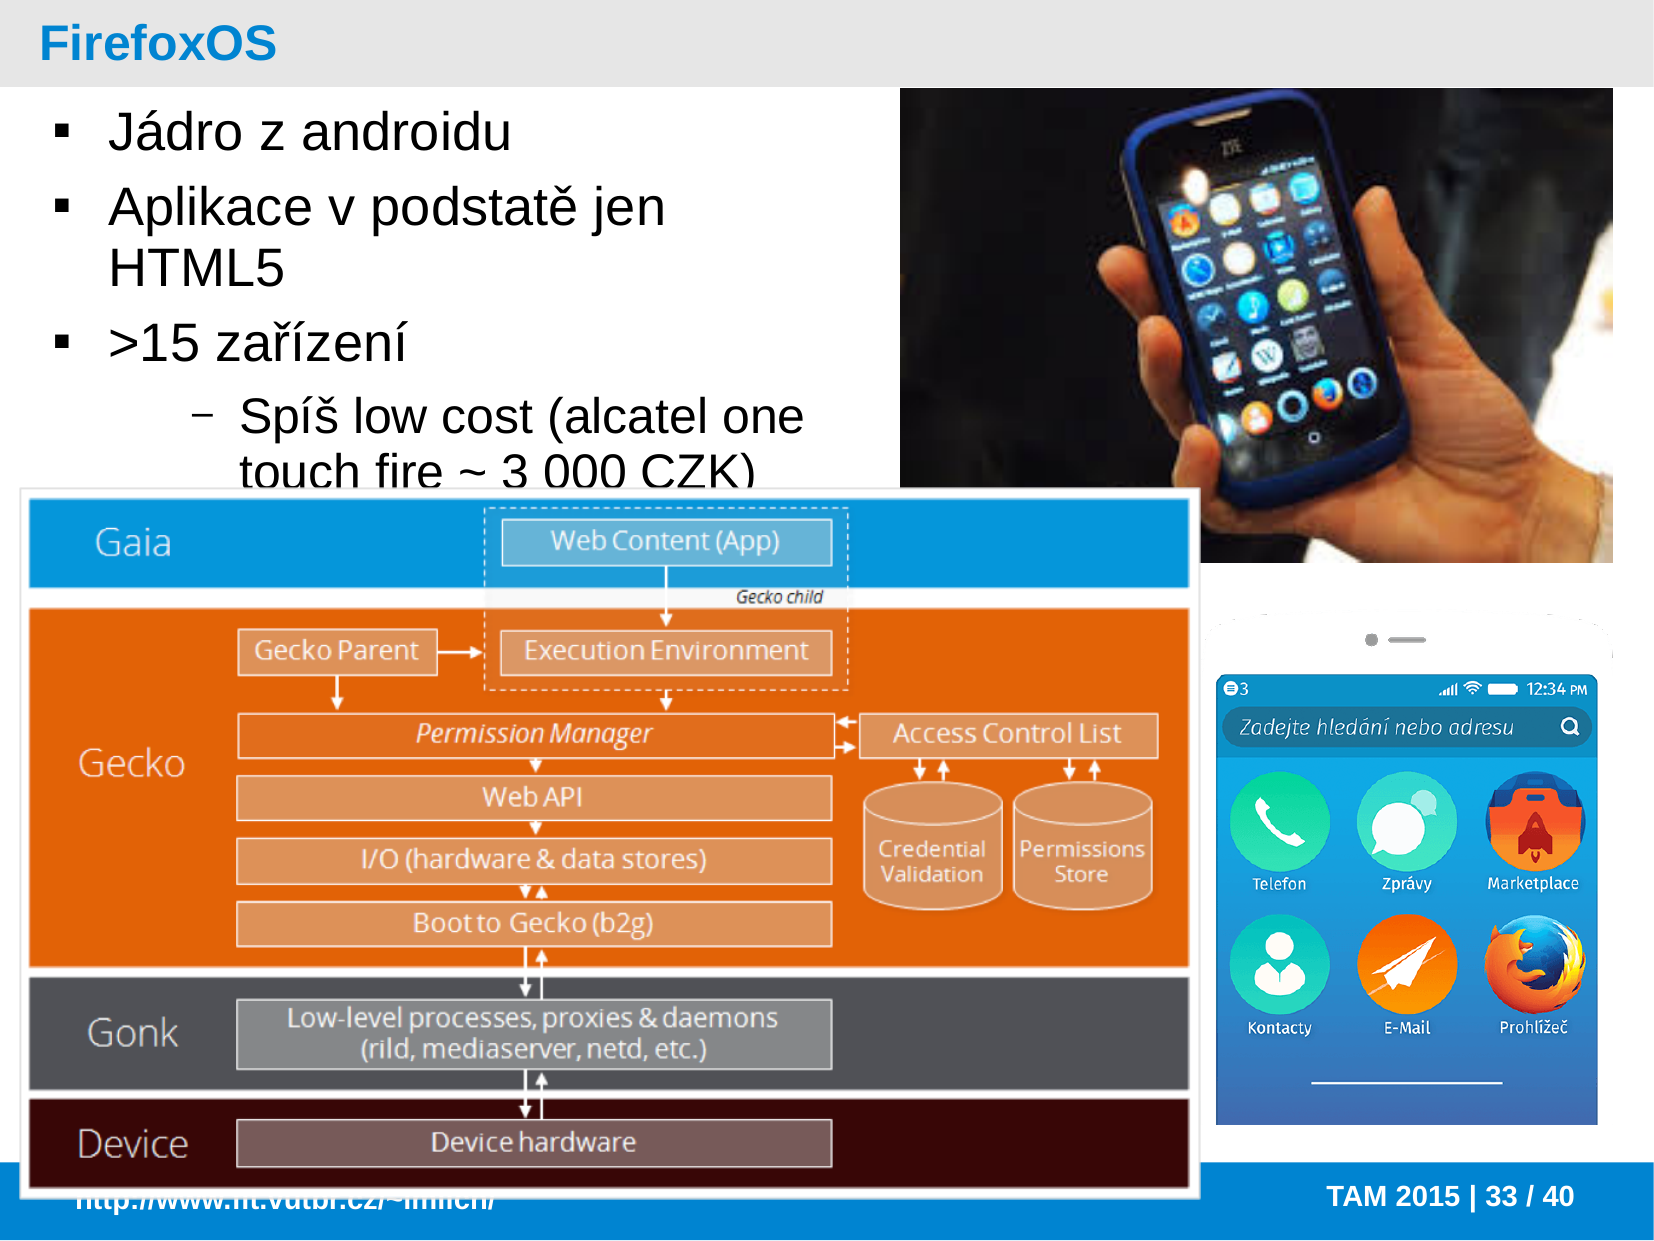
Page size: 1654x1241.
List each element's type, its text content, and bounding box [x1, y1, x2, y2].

picture [19, 88, 1613, 1201]
list Jádro z androidu Aplikace v podstatě jen HTML5 >15 zařízení Spíš low cost (alcatel one touch fire ~ 3 000 CZK) [37, 101, 807, 487]
title FirefoxOS [39, 5, 1615, 81]
